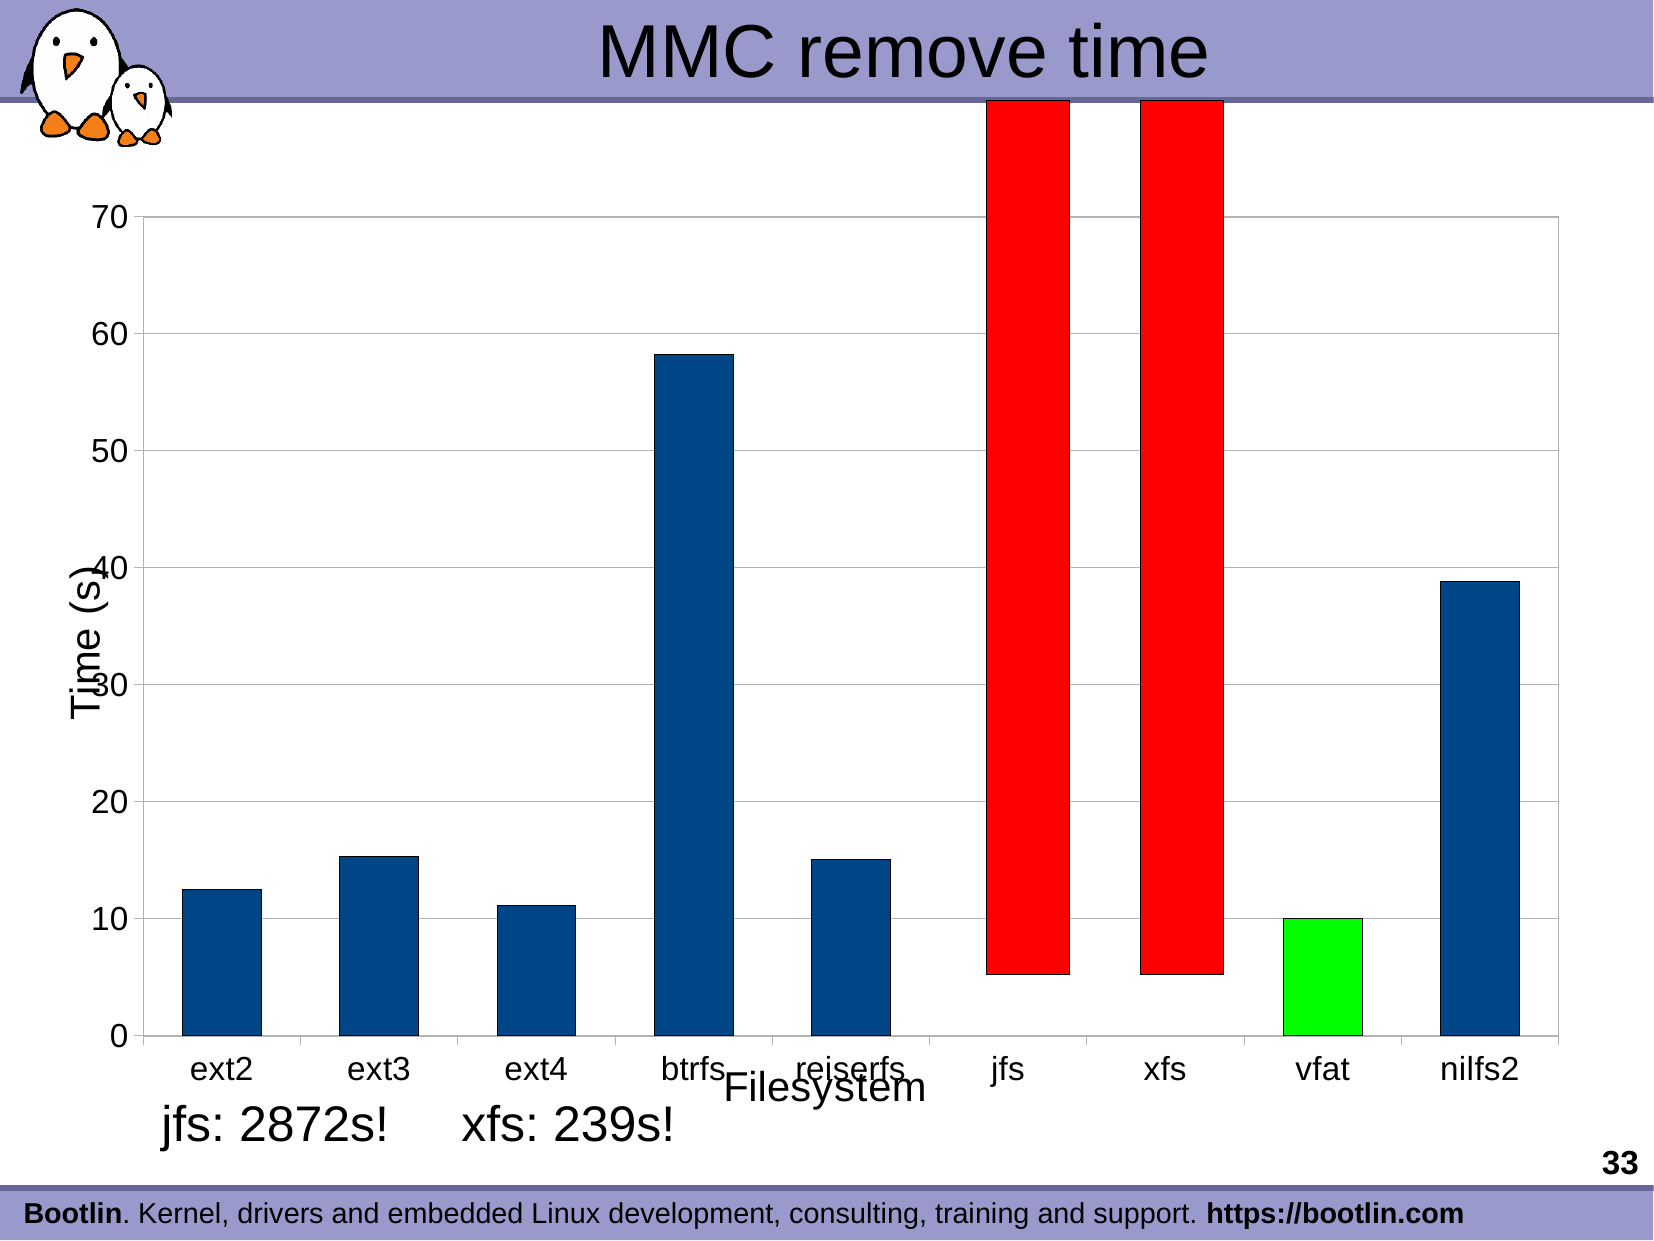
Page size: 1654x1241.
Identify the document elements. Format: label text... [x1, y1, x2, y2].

chart [49, 187, 1600, 1124]
text_box [1140, 100, 1224, 975]
text_box [986, 100, 1070, 975]
title MMC remove time [178, 5, 1631, 97]
text_box jfs: 2872s! xfs: 239s! [161, 1096, 676, 1159]
picture [20, 8, 172, 147]
